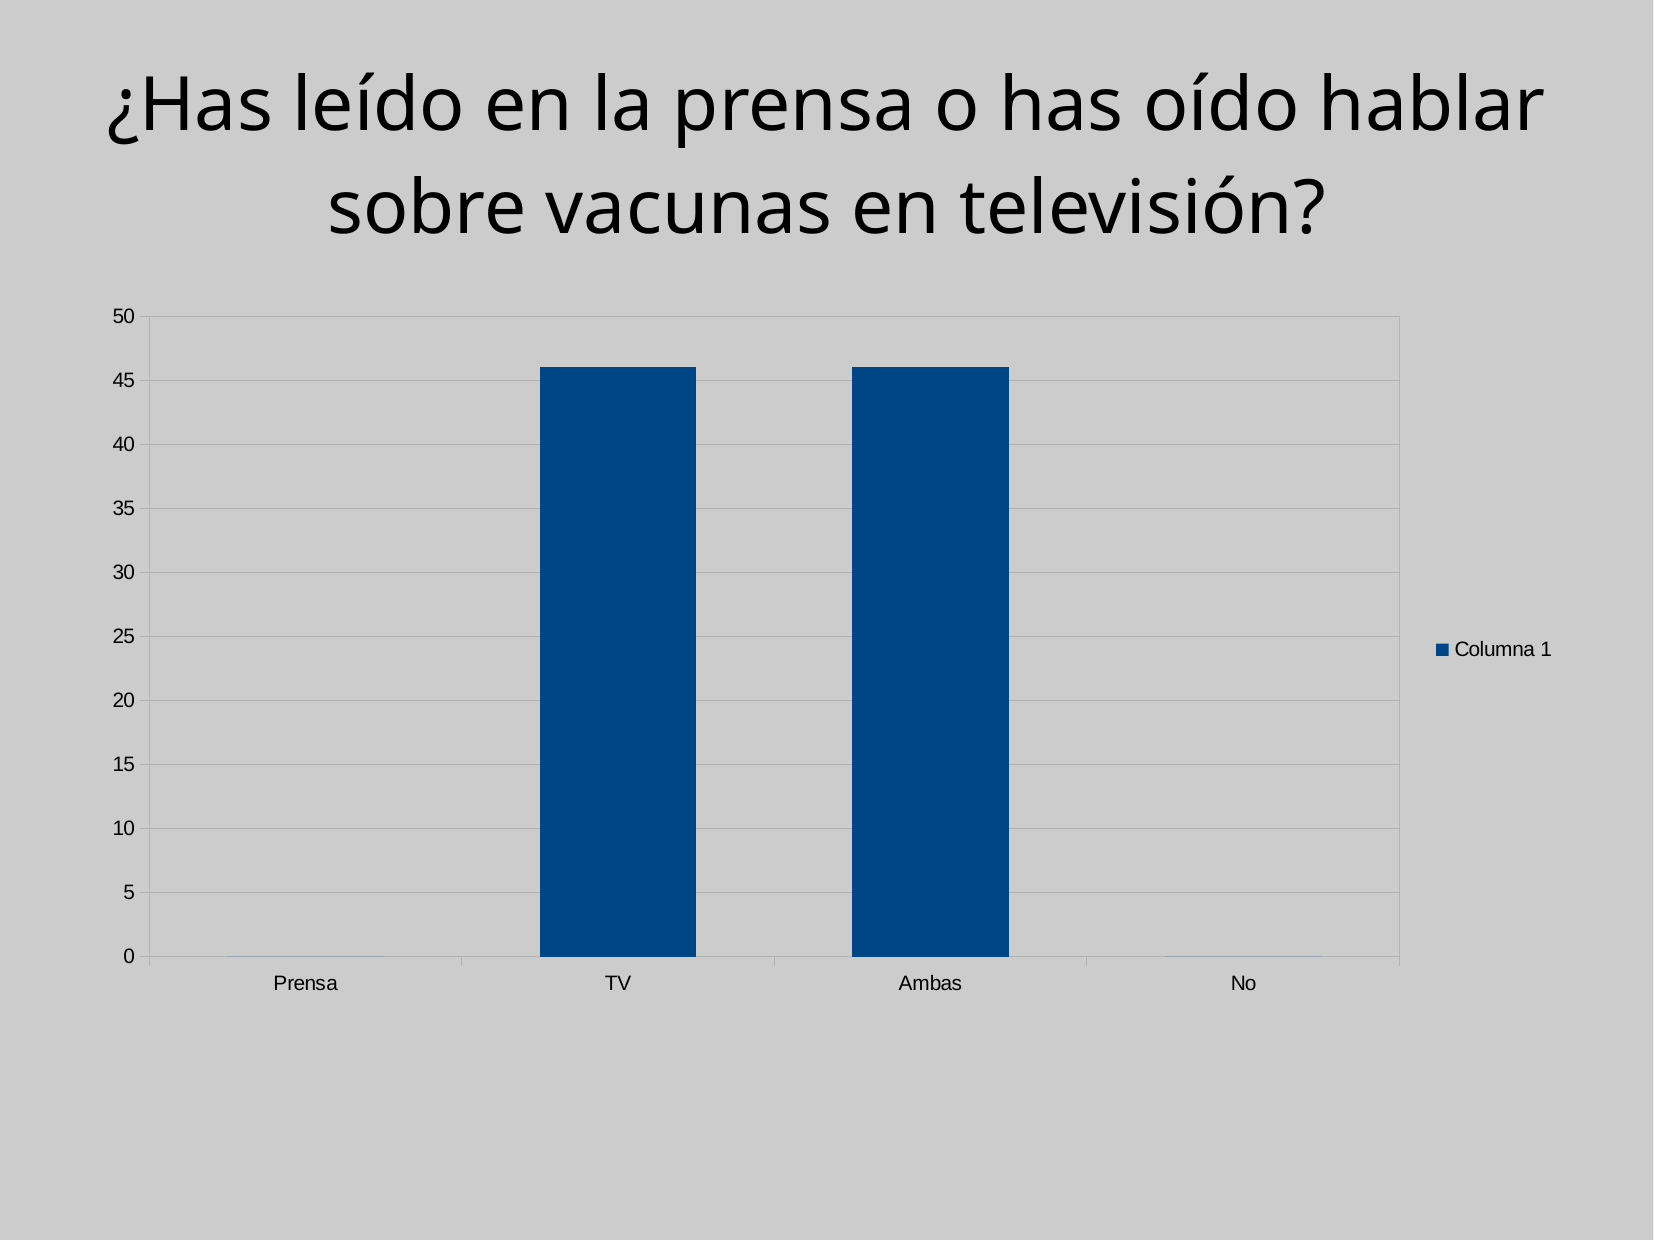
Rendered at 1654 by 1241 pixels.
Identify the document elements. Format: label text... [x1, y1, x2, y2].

title ¿Has leído en la prensa o has oído hablar sobre vacunas en televisión? [82, 48, 1571, 258]
chart [82, 290, 1571, 1010]
